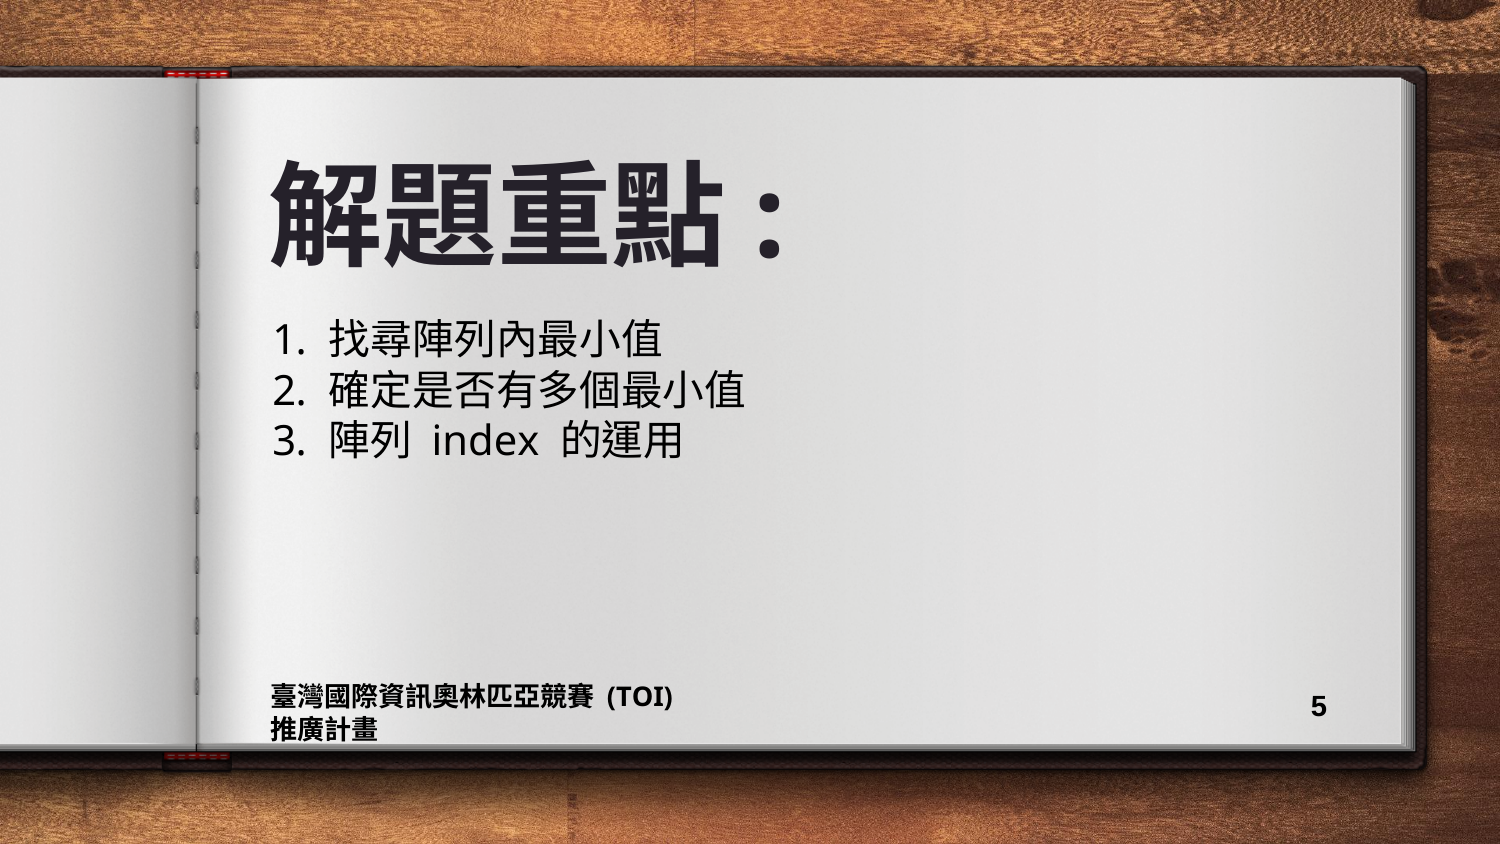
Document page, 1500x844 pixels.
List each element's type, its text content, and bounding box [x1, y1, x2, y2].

text_box 找尋陣列內最小值 確定是否有多個最小值 陣列 index 的運用 [257, 305, 1311, 473]
text_box 解題重點: [253, 105, 784, 296]
text_box 5 [1295, 672, 1386, 737]
